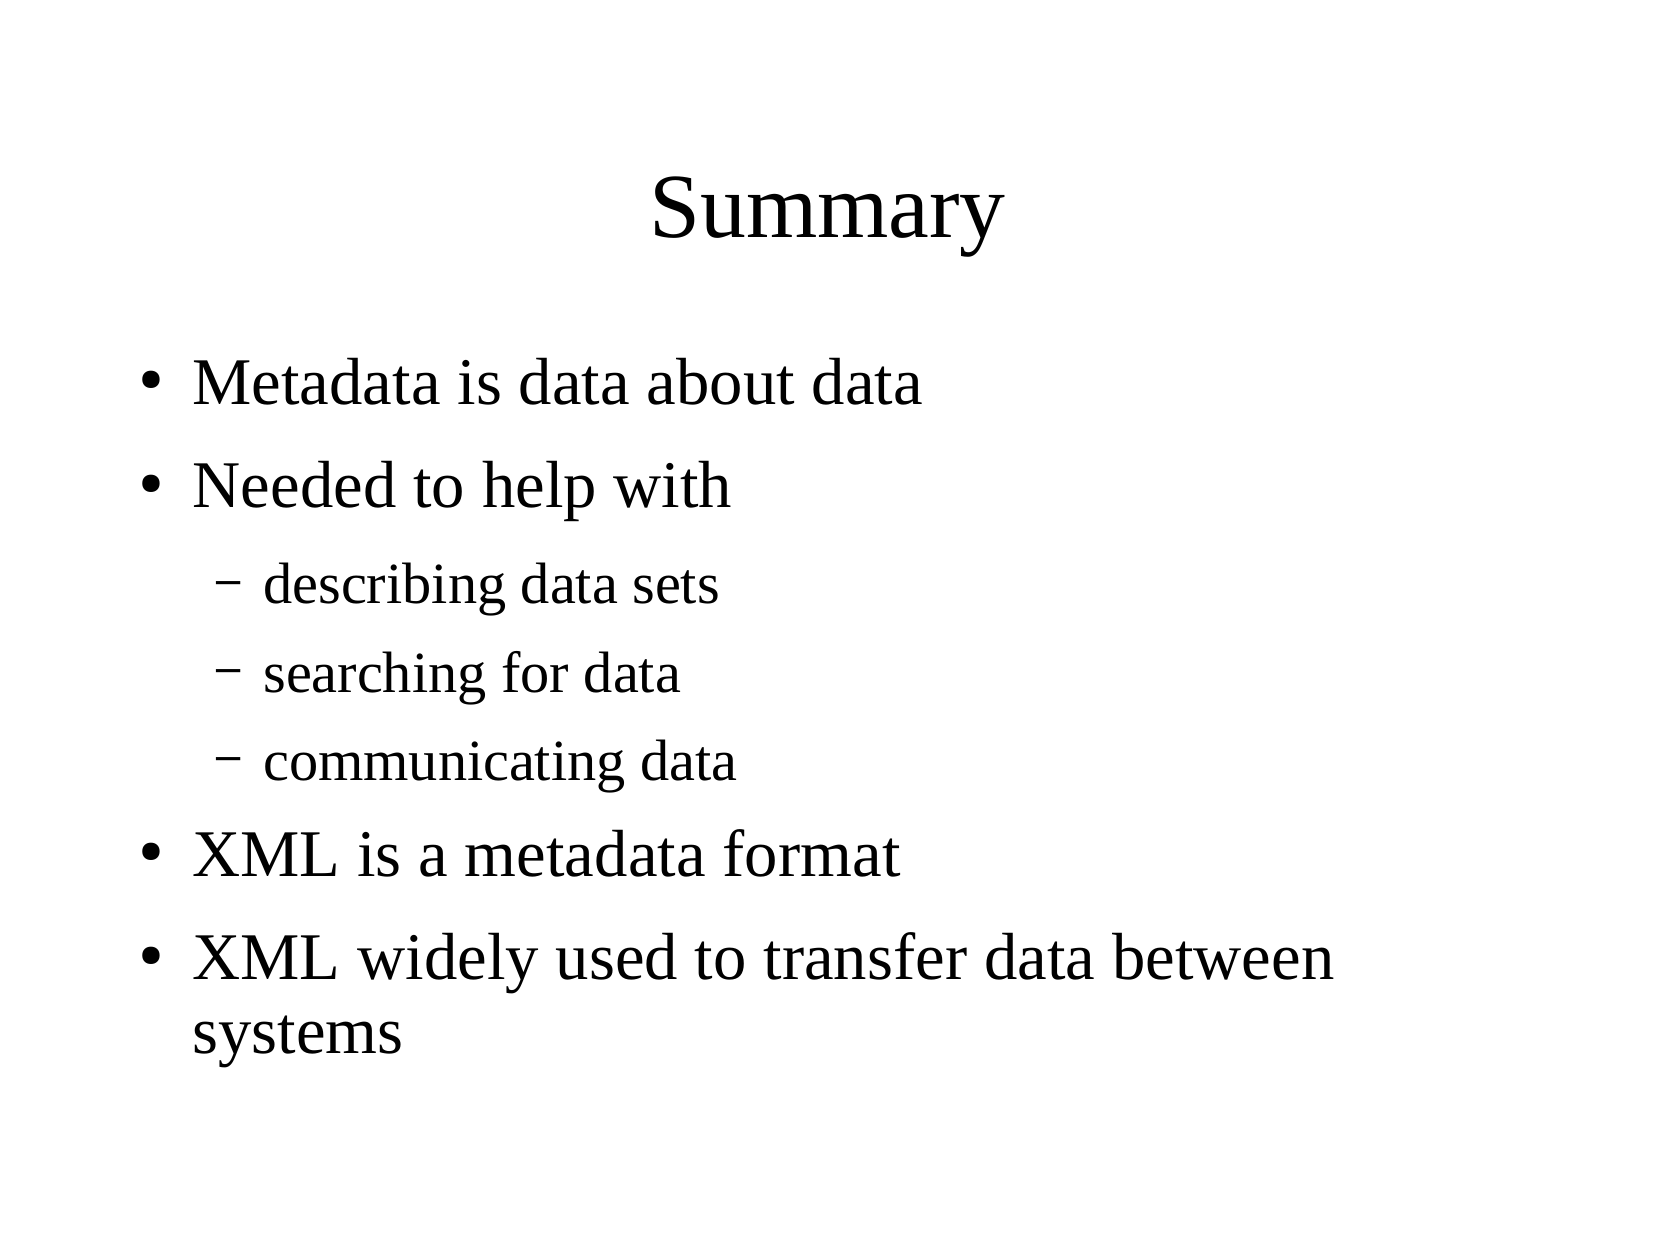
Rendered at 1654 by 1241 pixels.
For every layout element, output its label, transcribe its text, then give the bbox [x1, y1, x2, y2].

title Summary [121, 102, 1534, 311]
list Metadata is data about data Needed to help with describing data sets searching for data communicating data XML is a metadata format XML widely used to transfer data between systems [121, 344, 1534, 1127]
